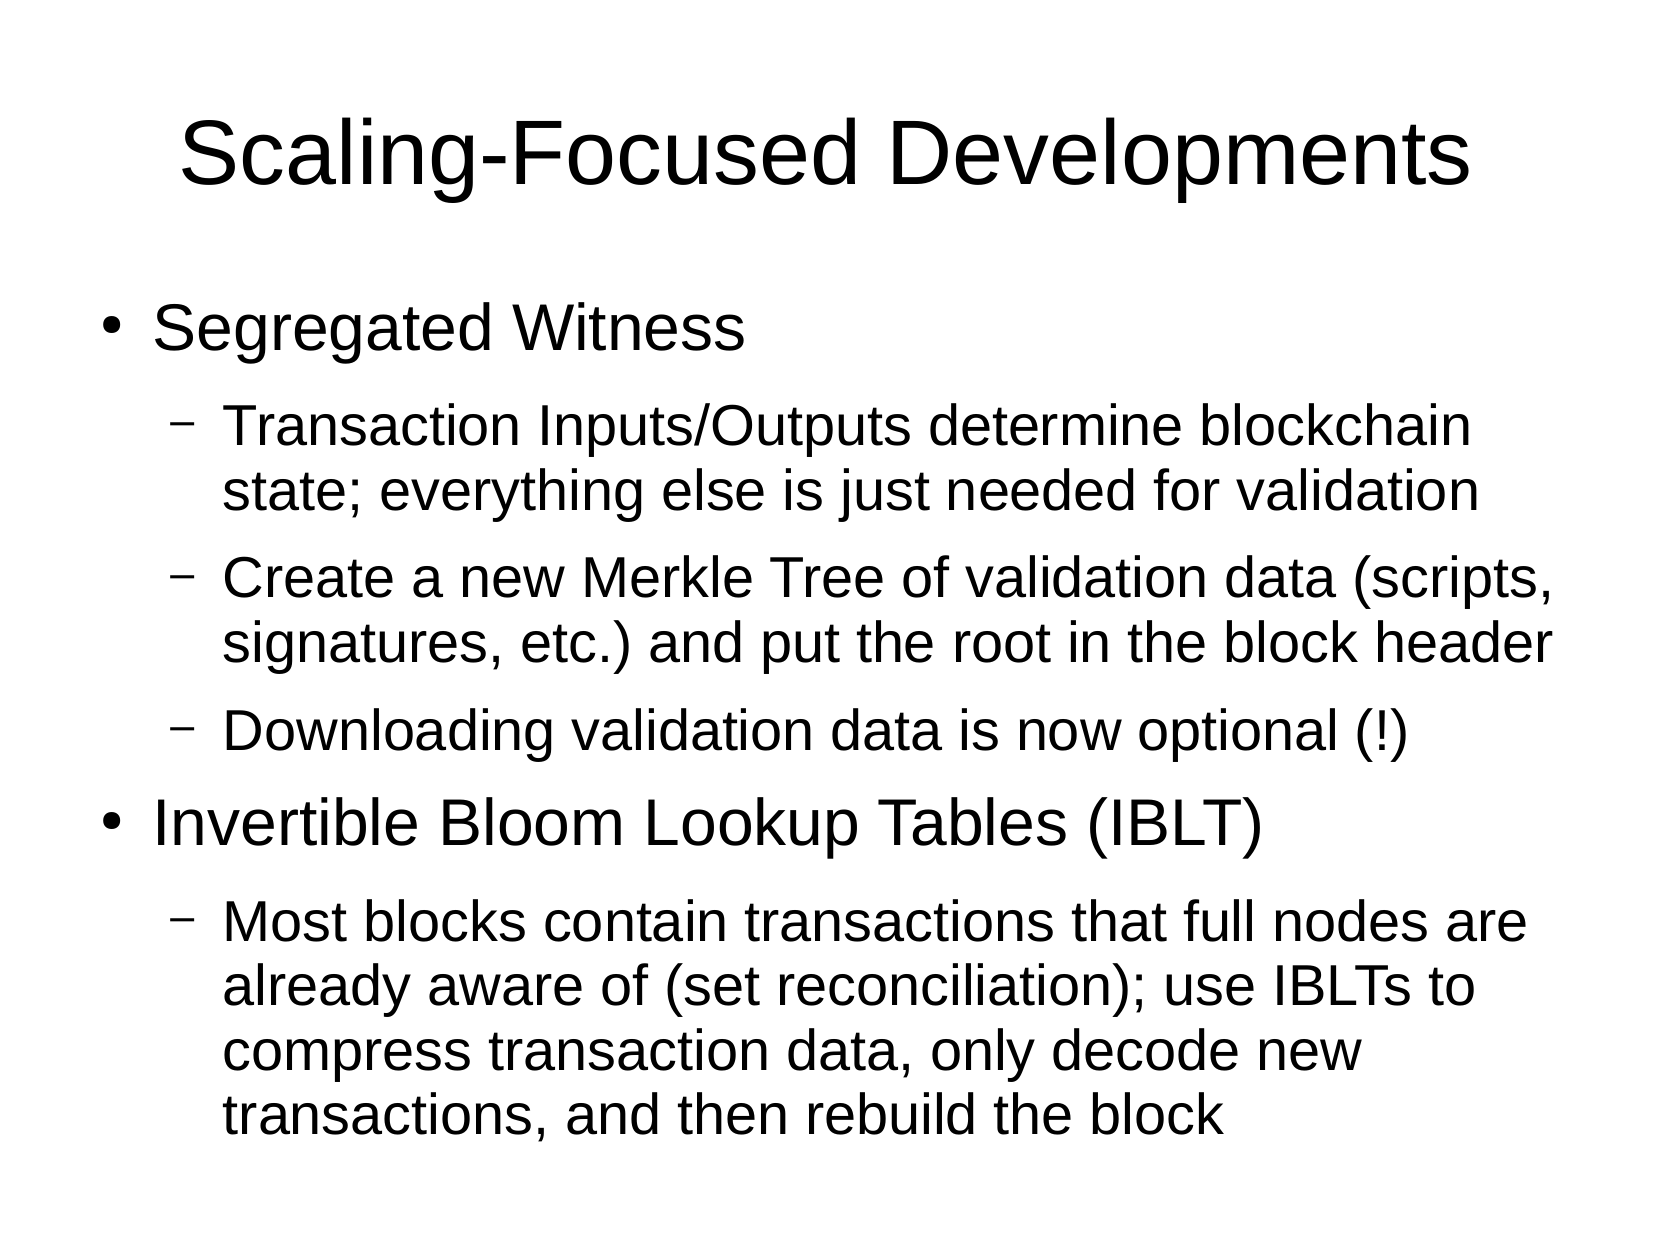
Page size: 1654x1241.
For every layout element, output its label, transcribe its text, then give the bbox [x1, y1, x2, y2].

title Scaling-Focused Developments [82, 49, 1571, 257]
list Segregated Witness Transaction Inputs/Outputs determine blockchain state; everything else is just needed for validation Create a new Merkle Tree of validation data (scripts, signatures, etc.) and put the root in the block header Downloading validation data is now optional (!) Invertible Bloom Lookup Tables (IBLT) Most blocks contain transactions that full nodes are already aware of (set reconciliation); use IBLTs to compress transaction data, only decode new transactions, and then rebuild the block [82, 290, 1571, 1171]
